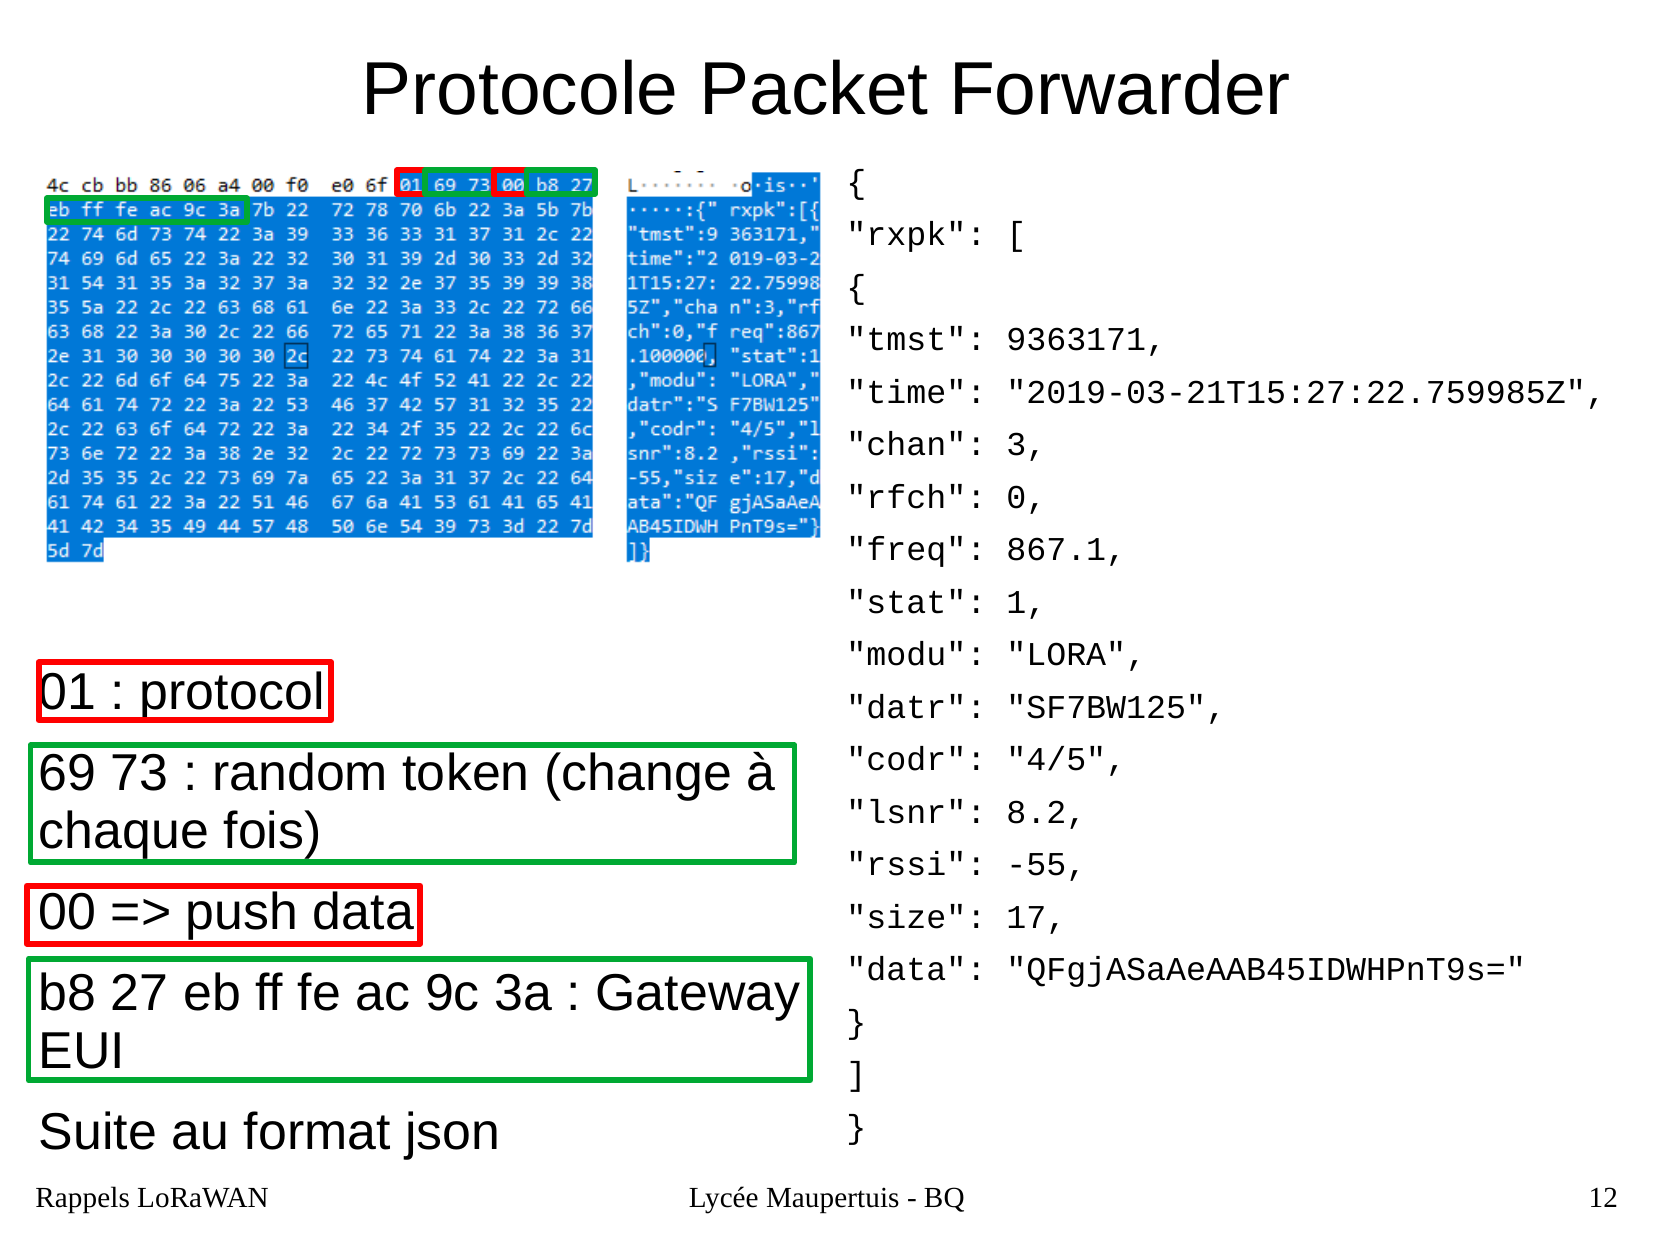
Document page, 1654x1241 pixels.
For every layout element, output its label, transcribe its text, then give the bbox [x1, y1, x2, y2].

list 01 : protocol 69 73 : random token (change à chaque fois) 00 => push data b8 27 eb ff fe ac 9c 3a : Gateway EUI Suite au format json [38, 662, 811, 956]
picture [428, 173, 491, 191]
picture [400, 173, 422, 191]
picture [39, 171, 827, 572]
picture [529, 173, 592, 191]
list 01 : protocol 69 73 : random token (change à chaque fois) 00 => push data b8 27 eb ff fe ac 9c 3a : Gateway EUI Suite au format json [38, 748, 792, 859]
picture [497, 173, 524, 191]
list 01 : protocol 69 73 : random token (change à chaque fois) 00 => push data b8 27 eb ff fe ac 9c 3a : Gateway EUI Suite au format json [38, 889, 417, 941]
title Protocole Packet Forwarder [35, 35, 1619, 142]
list { "rxpk": [ { "tmst": 9363171, "time": "2019-03-21T15:27:22.759985Z", "chan": 3, "rfch": 0, "freq": 867.1, "stat": 1, "modu": "LORA", "datr": "SF7BW125", "codr": "4/5", "lsnr": 8.2, "rssi": -55, "size": 17, "data": "QFgjASaAeAAB45IDWHPnT9s=" } ] } [846, 165, 1619, 1170]
list 01 : protocol 69 73 : random token (change à chaque fois) 00 => push data b8 27 eb ff fe ac 9c 3a : Gateway EUI Suite au format json [38, 962, 807, 1077]
list 01 : protocol 69 73 : random token (change à chaque fois) 00 => push data b8 27 eb ff fe ac 9c 3a : Gateway EUI Suite au format json [38, 1083, 811, 1163]
list 01 : protocol 69 73 : random token (change à chaque fois) 00 => push data b8 27 eb ff fe ac 9c 3a : Gateway EUI Suite au format json [42, 665, 328, 717]
